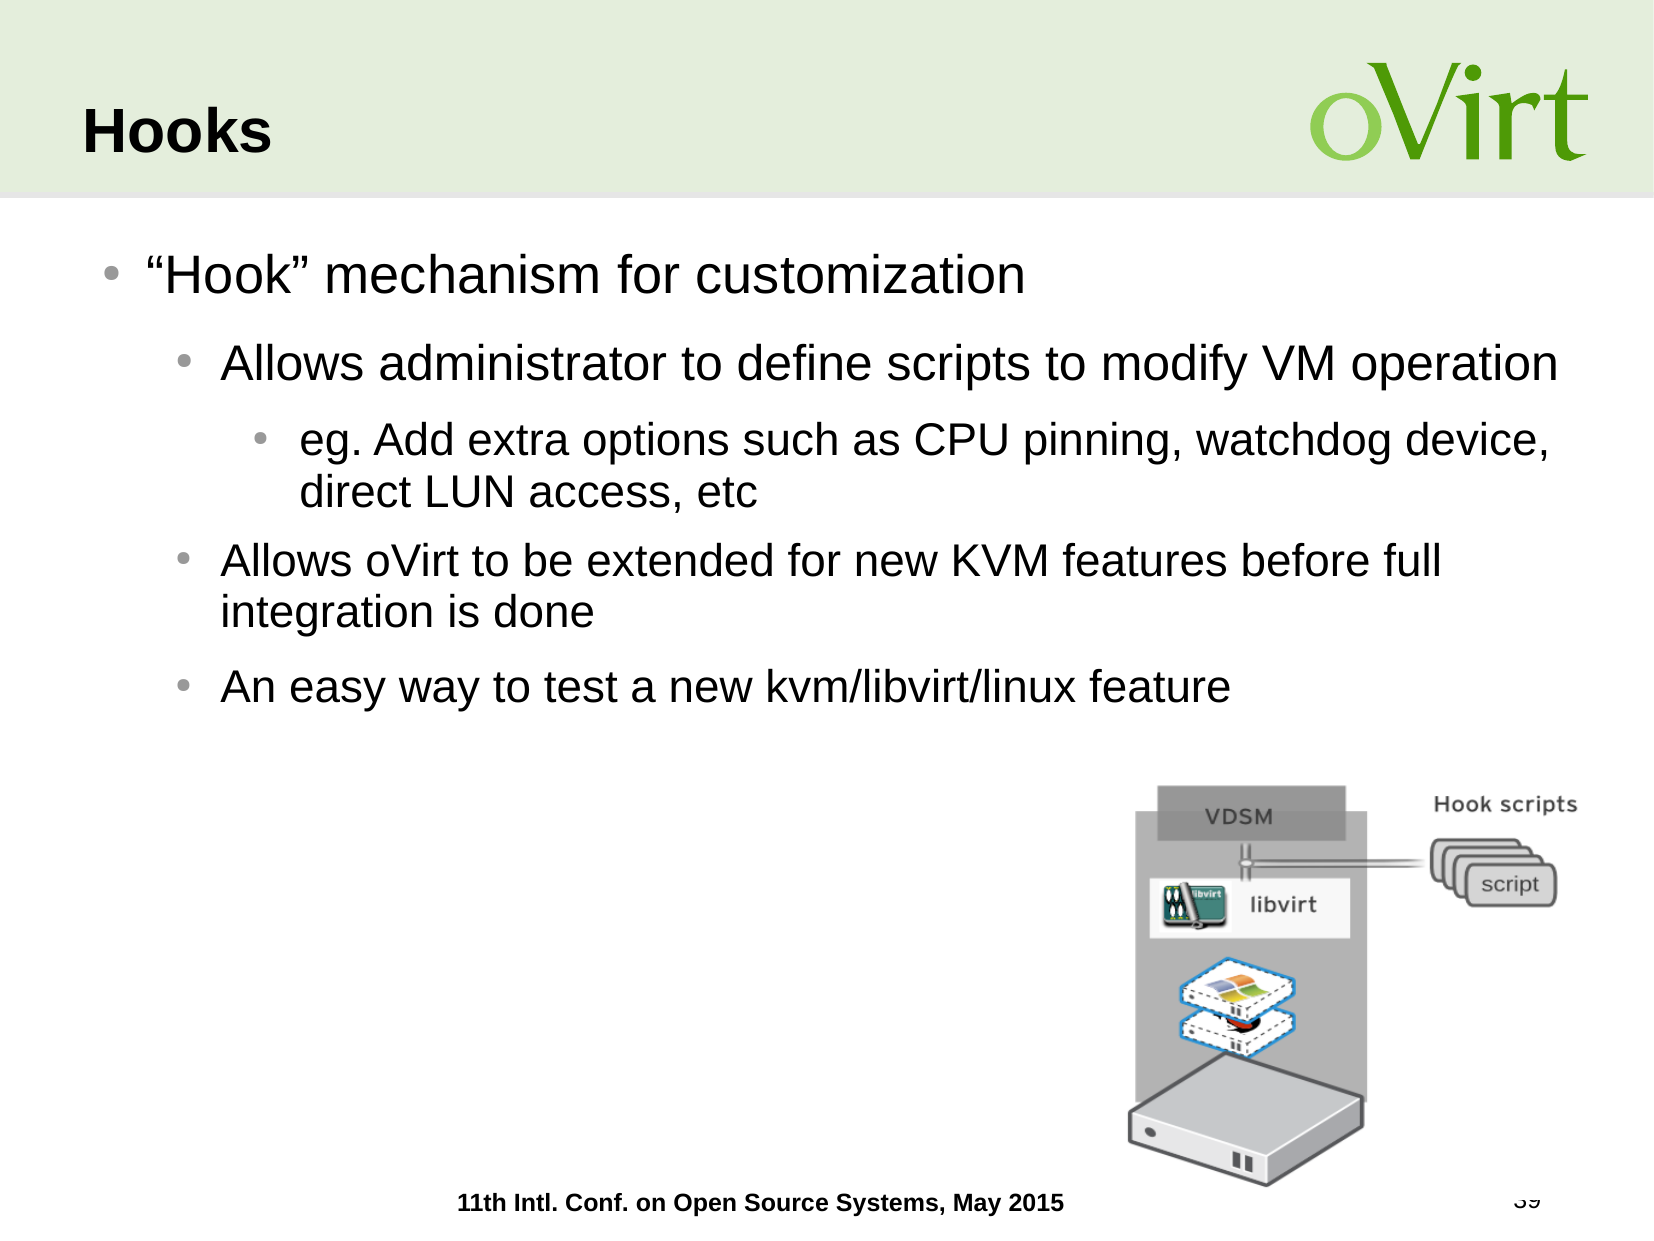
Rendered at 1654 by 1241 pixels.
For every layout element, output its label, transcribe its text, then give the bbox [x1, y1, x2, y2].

list “Hook” mechanism for customization Allows administrator to define scripts to modify VM operation eg. Add extra options such as CPU pinning, watchdog device, direct LUN access, etc Allows oVirt to be extended for new KVM features before full integration is done An easy way to test a new kvm/libvirt/linux feature [86, 244, 1576, 1039]
picture [1087, 749, 1593, 1201]
title Hooks [82, 37, 1571, 226]
